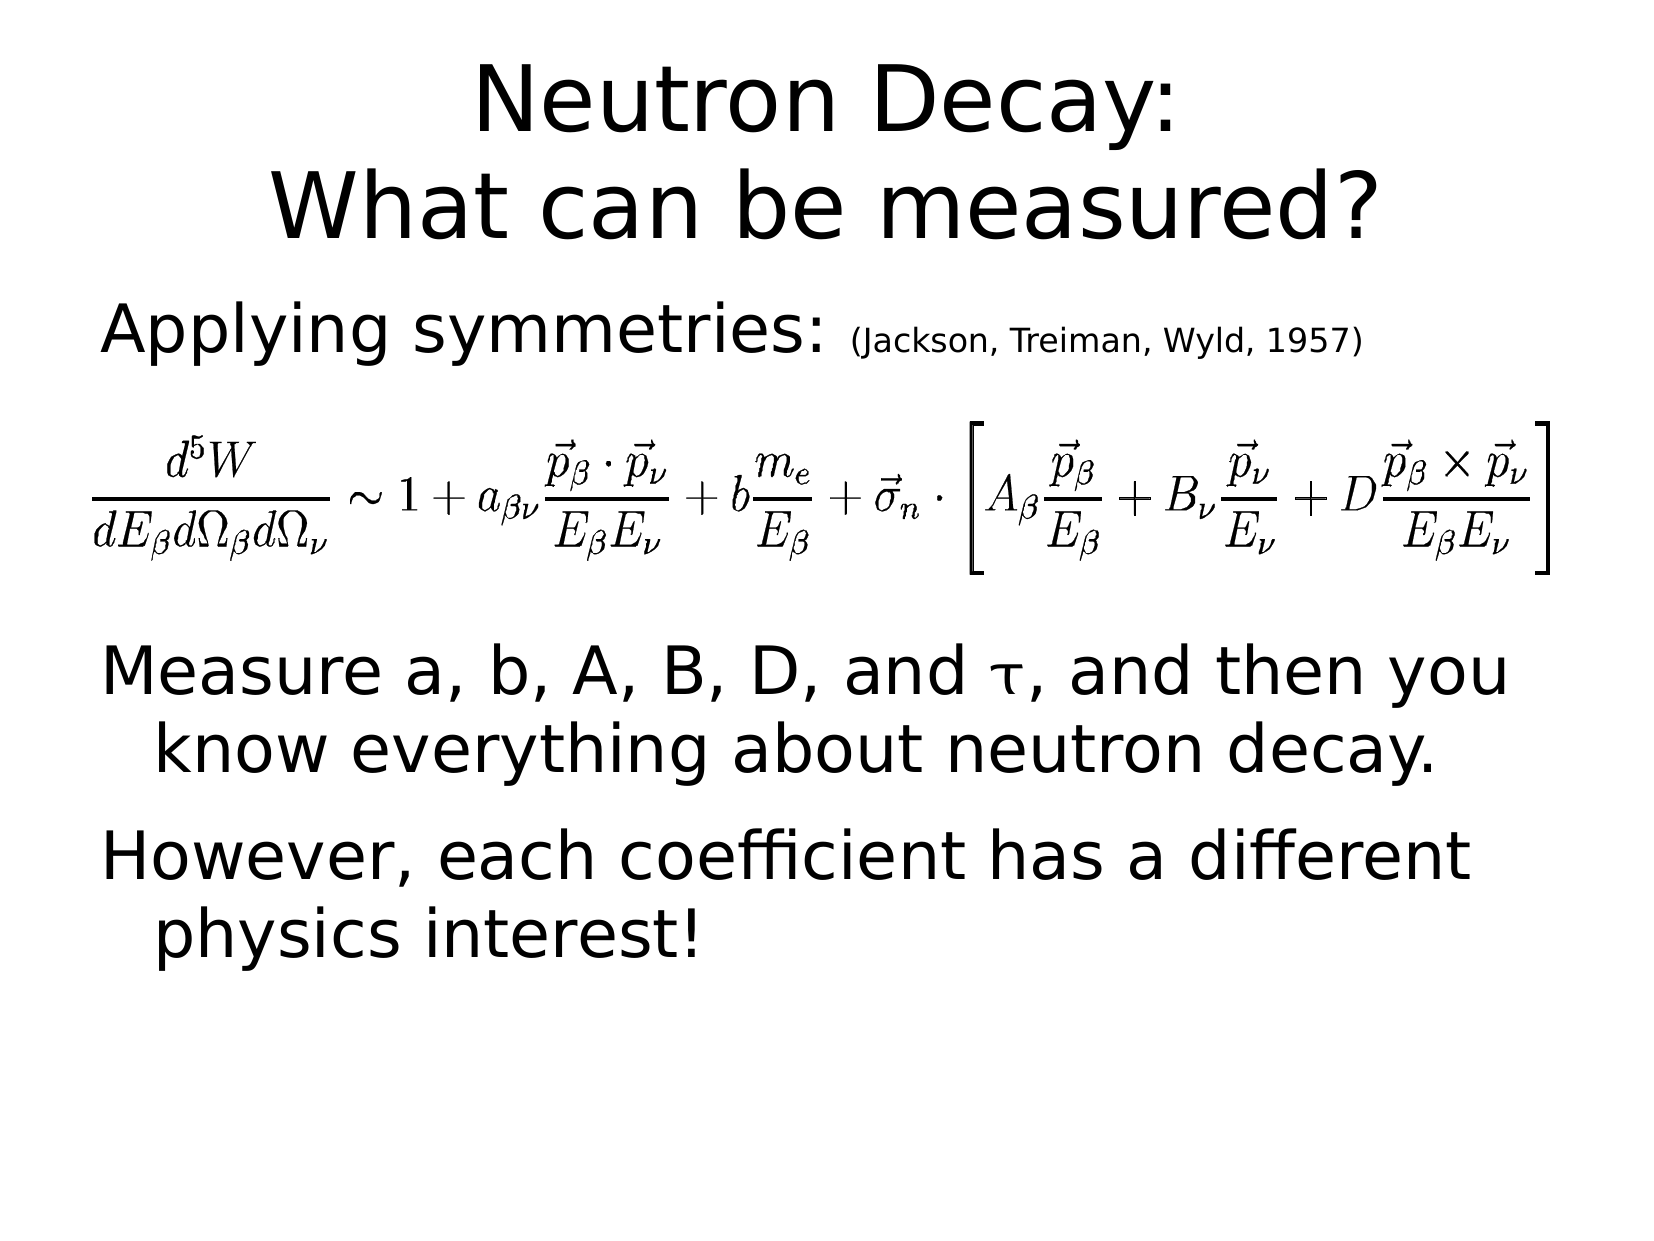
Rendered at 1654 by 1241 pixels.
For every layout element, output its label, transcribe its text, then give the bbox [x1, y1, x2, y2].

picture [88, 418, 1564, 581]
list Measure a, b, A, B, D, and , and then you know everything about neutron decay. However, each coefficient has a different physics interest! [82, 632, 1571, 974]
list Applying symmetries: (Jackson, Treiman, Wyld, 1957) [82, 290, 1571, 369]
title Neutron Decay: What can be measured? [82, 45, 1571, 261]
